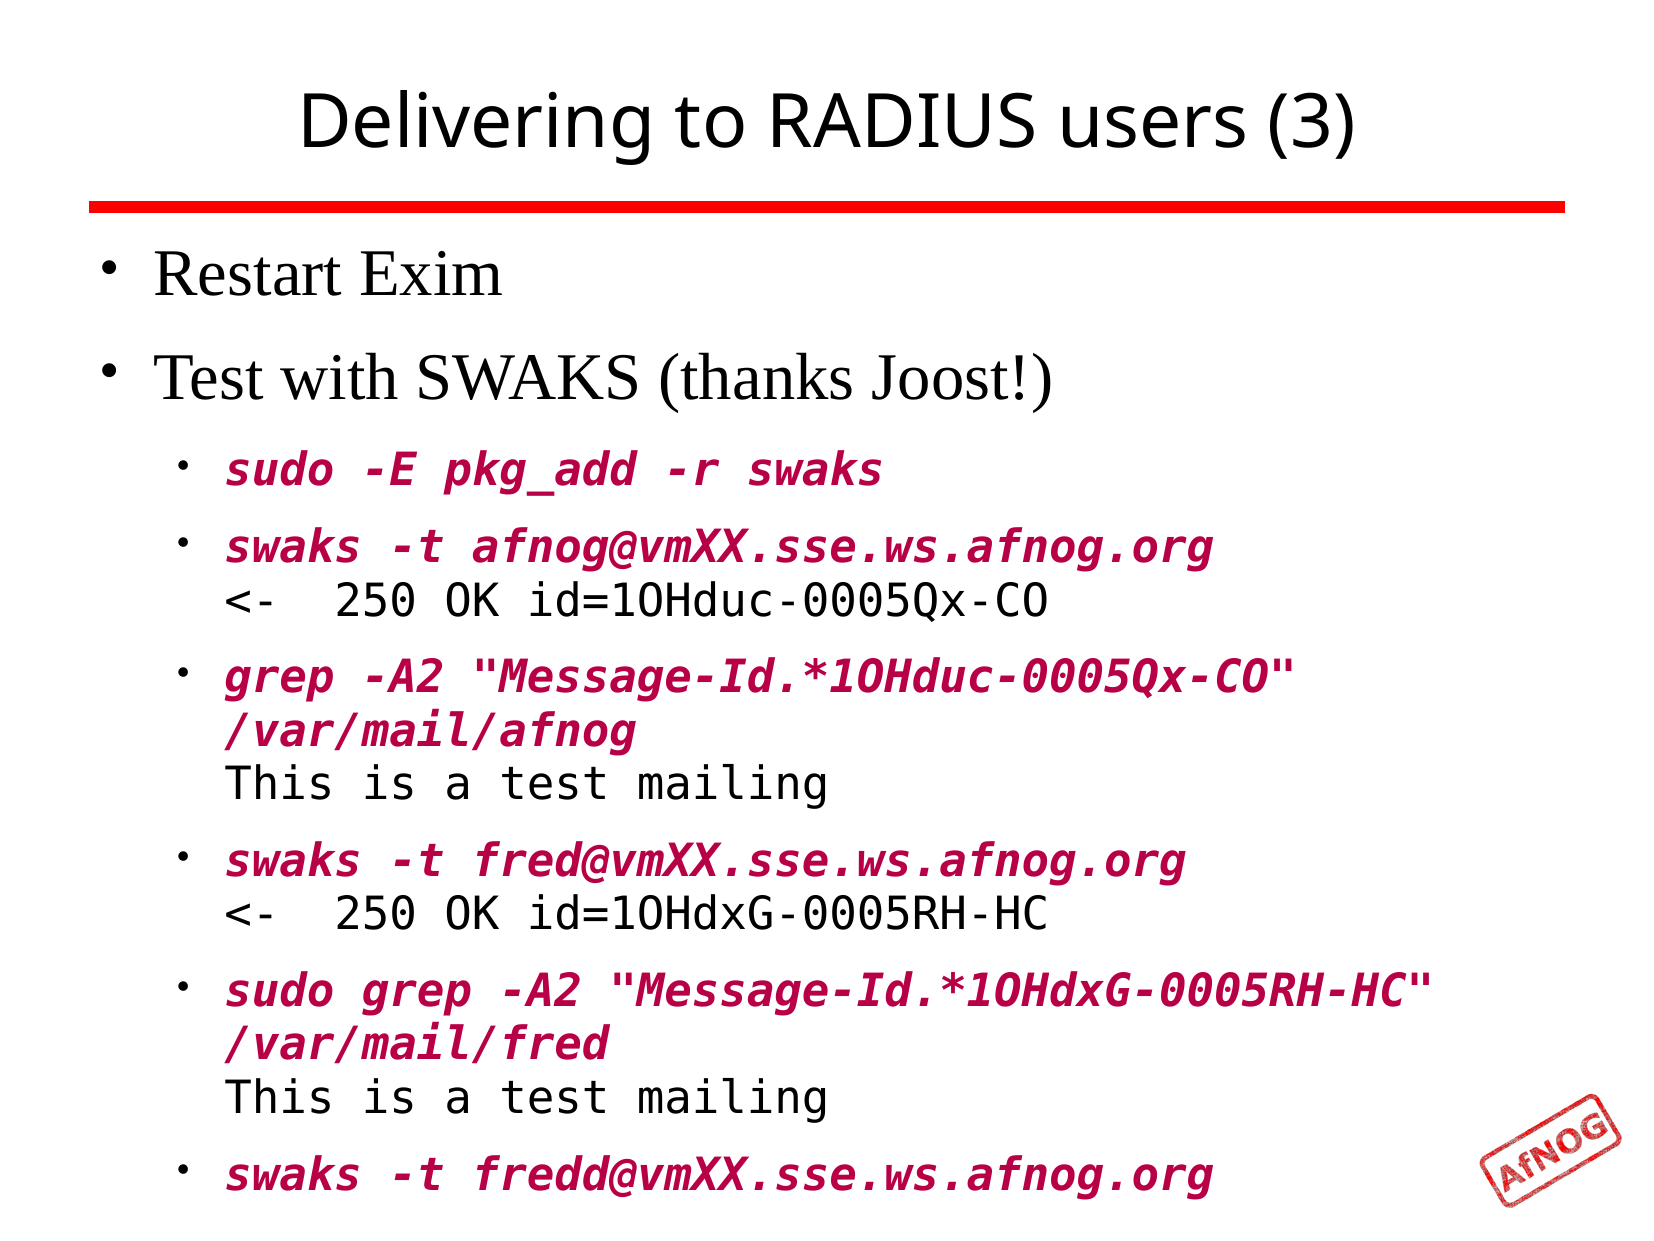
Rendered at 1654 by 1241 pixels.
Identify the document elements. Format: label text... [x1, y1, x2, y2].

picture [1476, 1090, 1625, 1211]
title Delivering to RADIUS users (3) [88, 29, 1565, 207]
list Restart Exim Test with SWAKS (thanks Joost!) sudo -E pkg_add -r swaks swaks -t afnog@vmXX.sse.ws.afnog.org <- 250 OK id=1OHduc-0005Qx-CO grep -A2 "Message-Id.*1OHduc-0005Qx-CO" /var/mail/afnog This is a test mailing swaks -t fred@vmXX.sse.ws.afnog.org <- 250 OK id=1OHdxG-0005RH-HC sudo grep -A2 "Message-Id.*1OHdxG-0005RH-HC" /var/mail/fred This is a test mailing swaks -t fredd@vmXX.sse.ws.afnog.org [82, 236, 1571, 1201]
